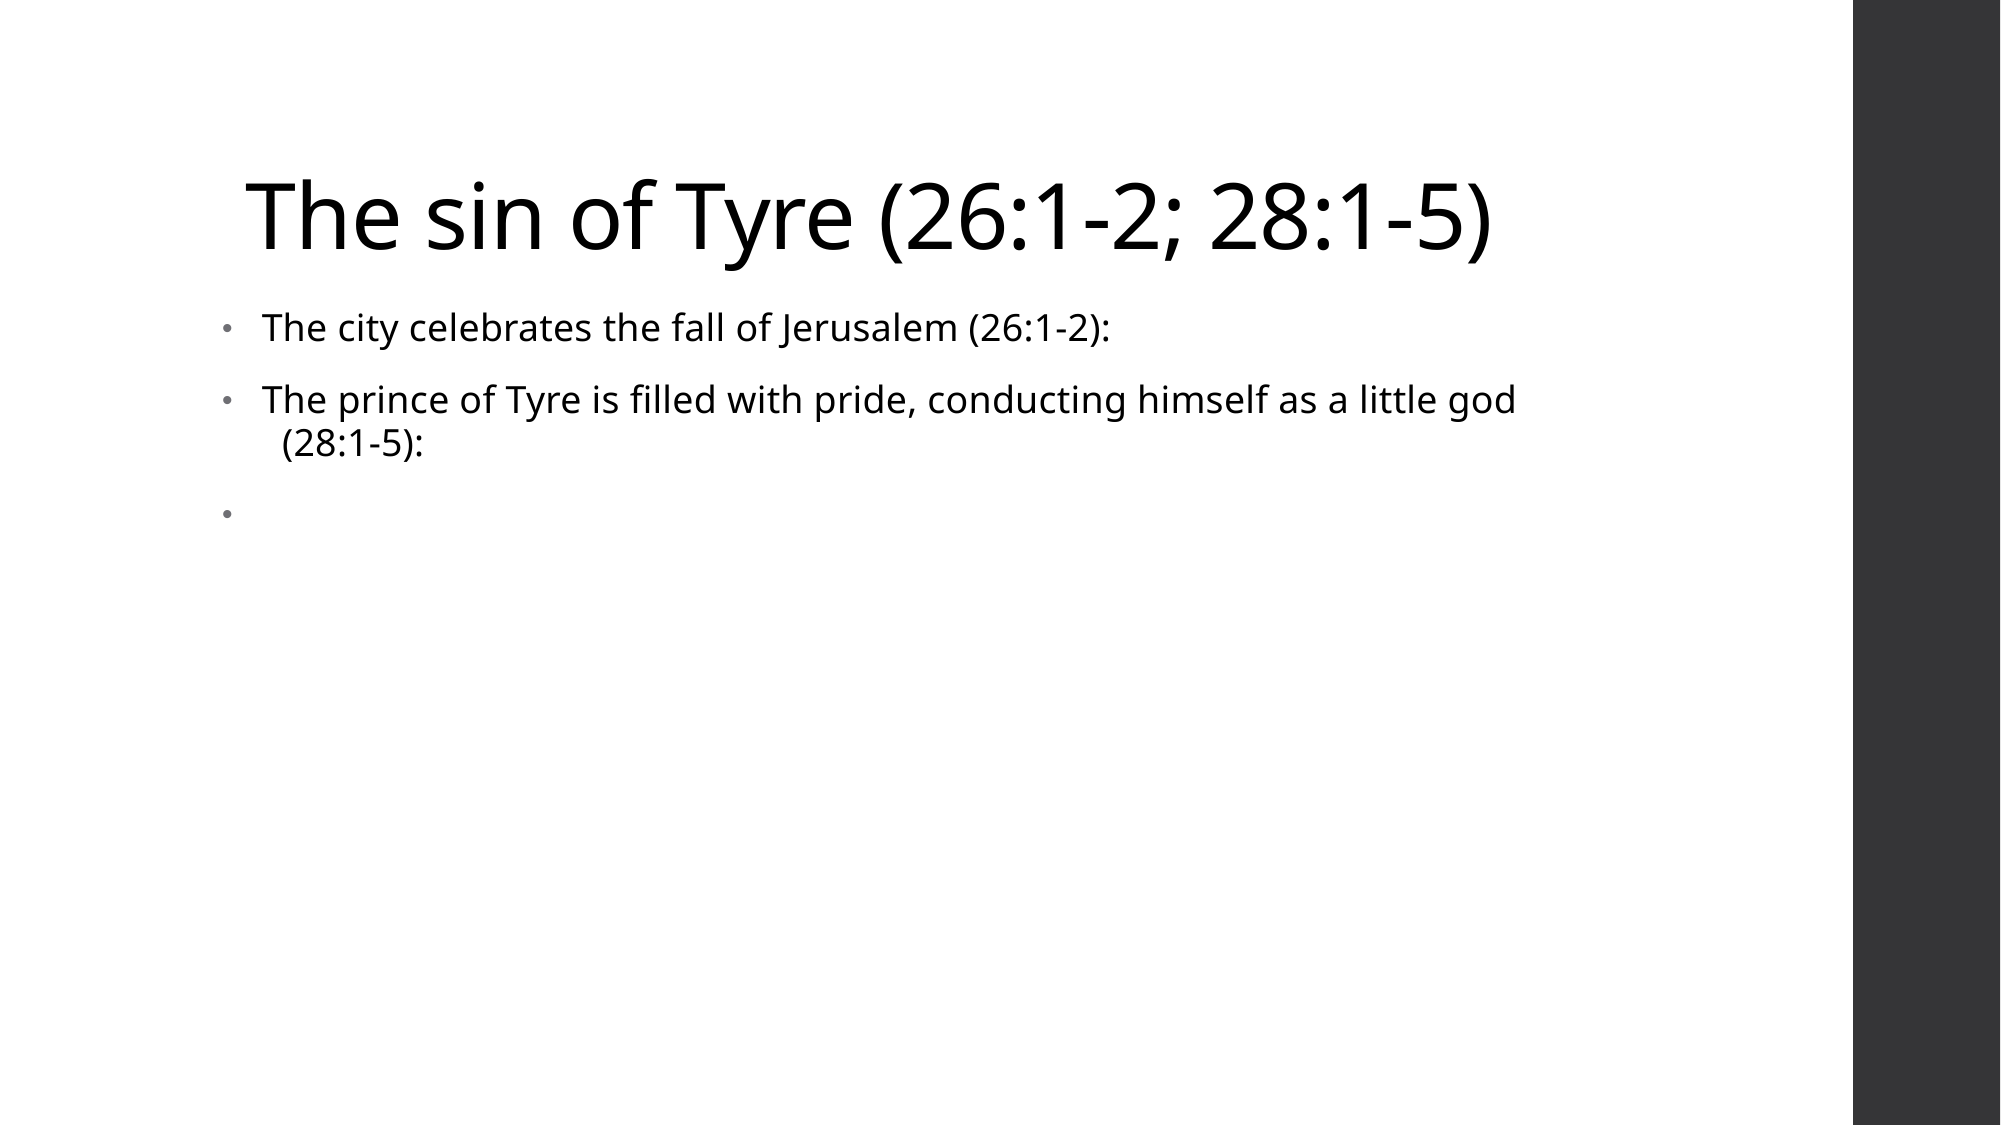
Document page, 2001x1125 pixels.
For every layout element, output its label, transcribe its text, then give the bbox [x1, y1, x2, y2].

title The sin of Tyre (26:1-2; 28:1-5) [206, 60, 1797, 278]
list The city celebrates the fall of Jerusalem (26:1-2): The prince of Tyre is filled with pride, conducting himself as a little god (28:1-5): [206, 299, 1617, 1014]
